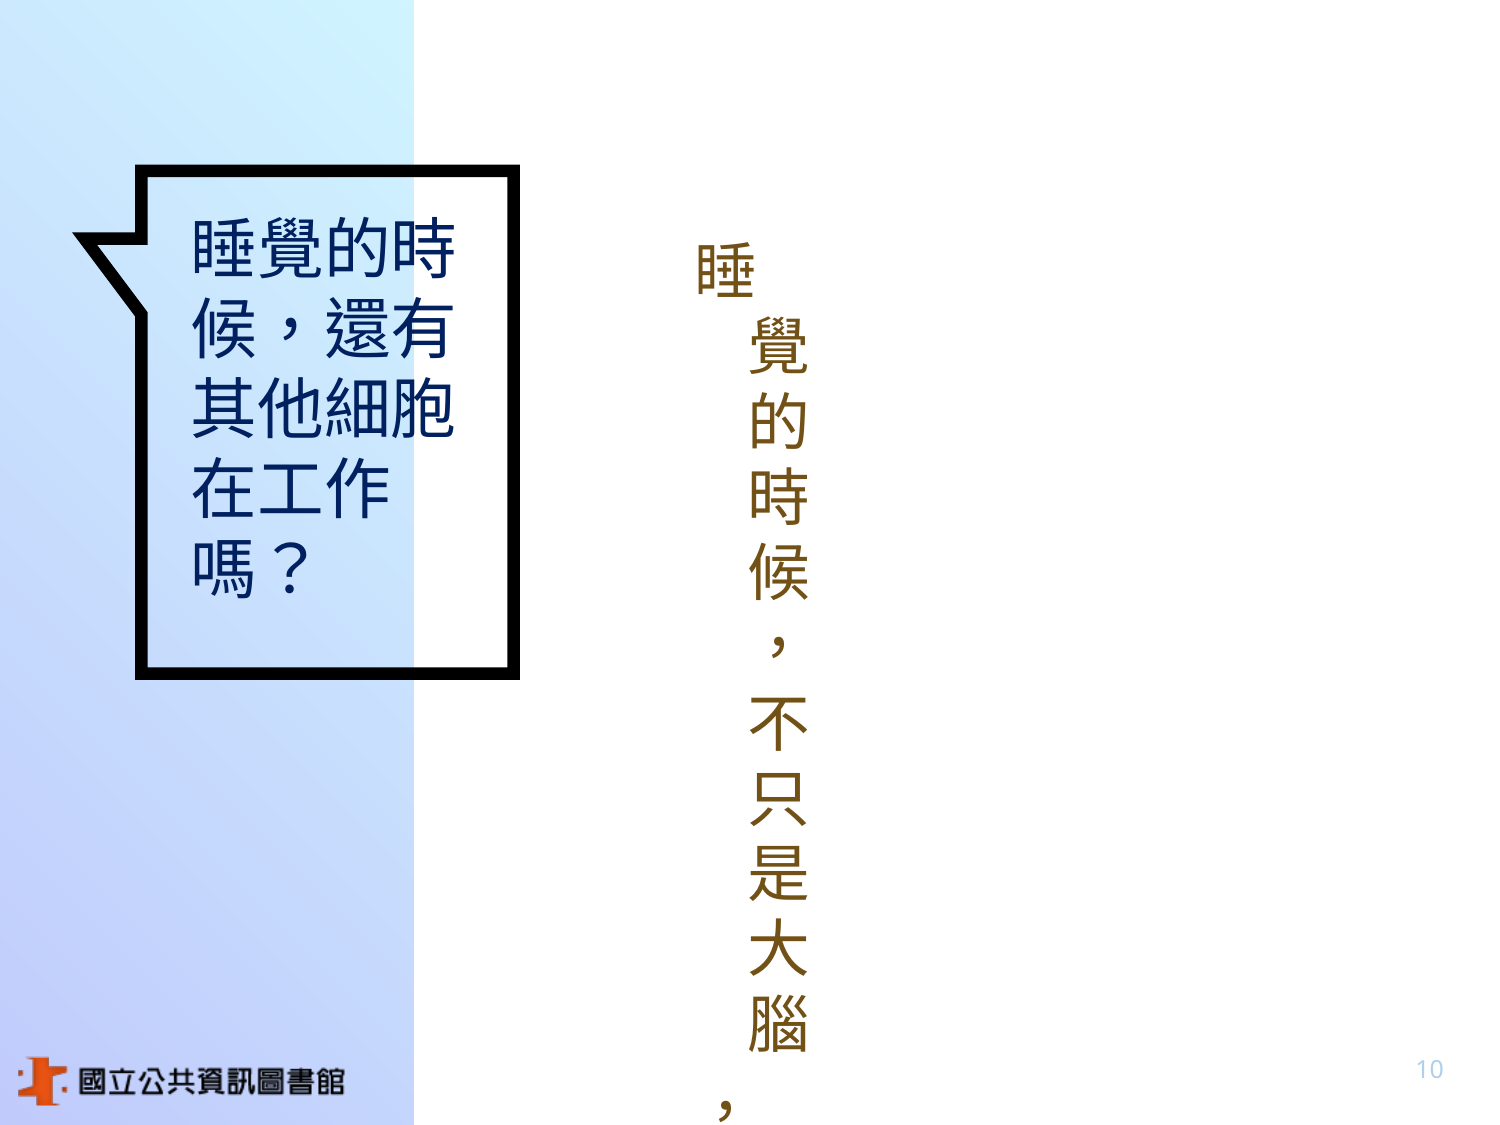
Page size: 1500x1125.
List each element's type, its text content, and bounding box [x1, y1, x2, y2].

text_box 10 [1400, 1038, 1491, 1125]
list 睡覺的時候，不只是大腦 ，身體裡的每個部位都在 進行各種工作。例如：身 體細胞也在進行檢查、修 補，骨骼長粗變長，肌肉 變結實等。所以說「一眠 大一寸」的說法是有根據 的。 [562, 199, 1390, 977]
text_box 睡覺的時 候，還有 其他細胞 在工作 嗎？ [176, 199, 562, 614]
picture [9, 1051, 353, 1111]
